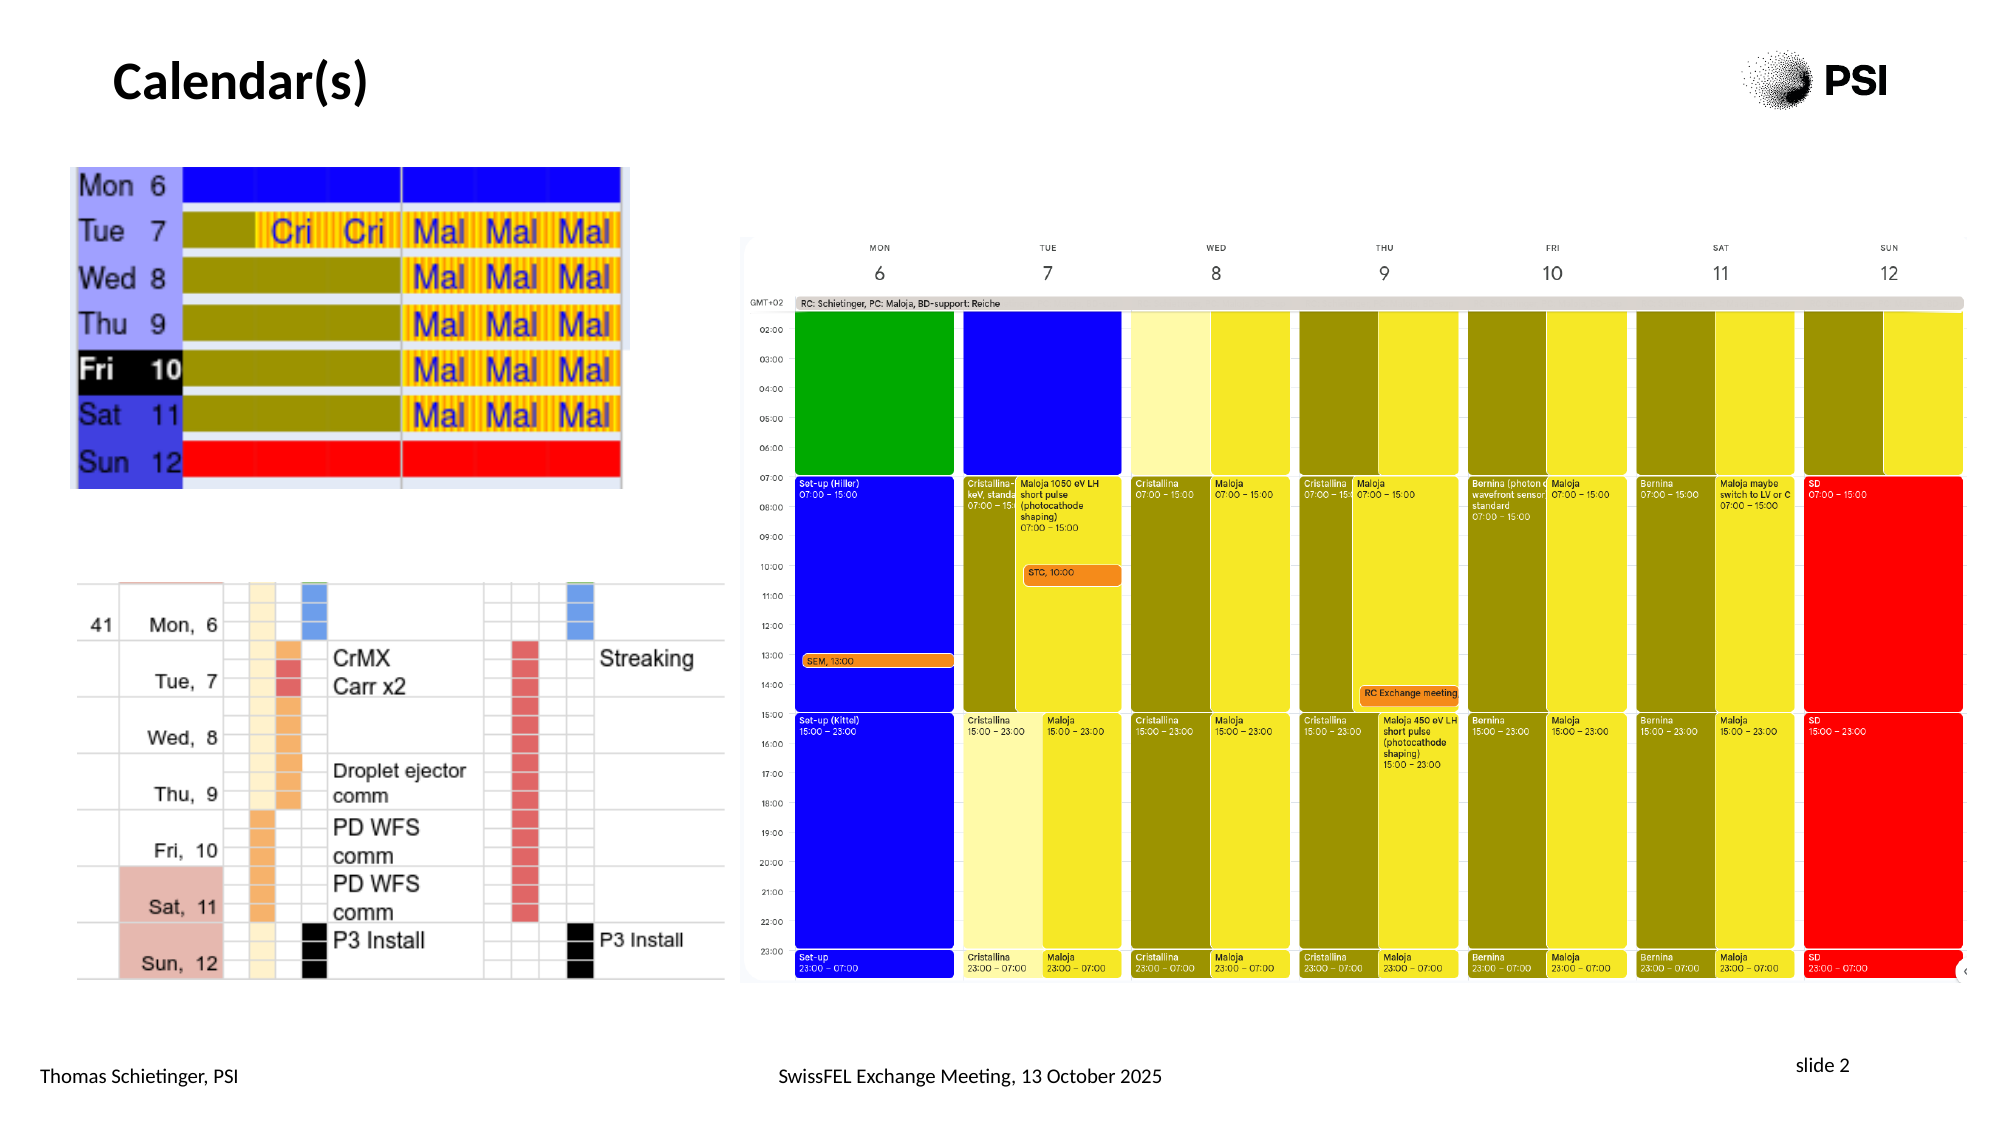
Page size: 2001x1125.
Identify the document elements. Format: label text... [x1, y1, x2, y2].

picture [740, 237, 1967, 983]
title Calendar(s) [114, 45, 1585, 118]
picture [77, 582, 725, 980]
picture [70, 167, 630, 489]
